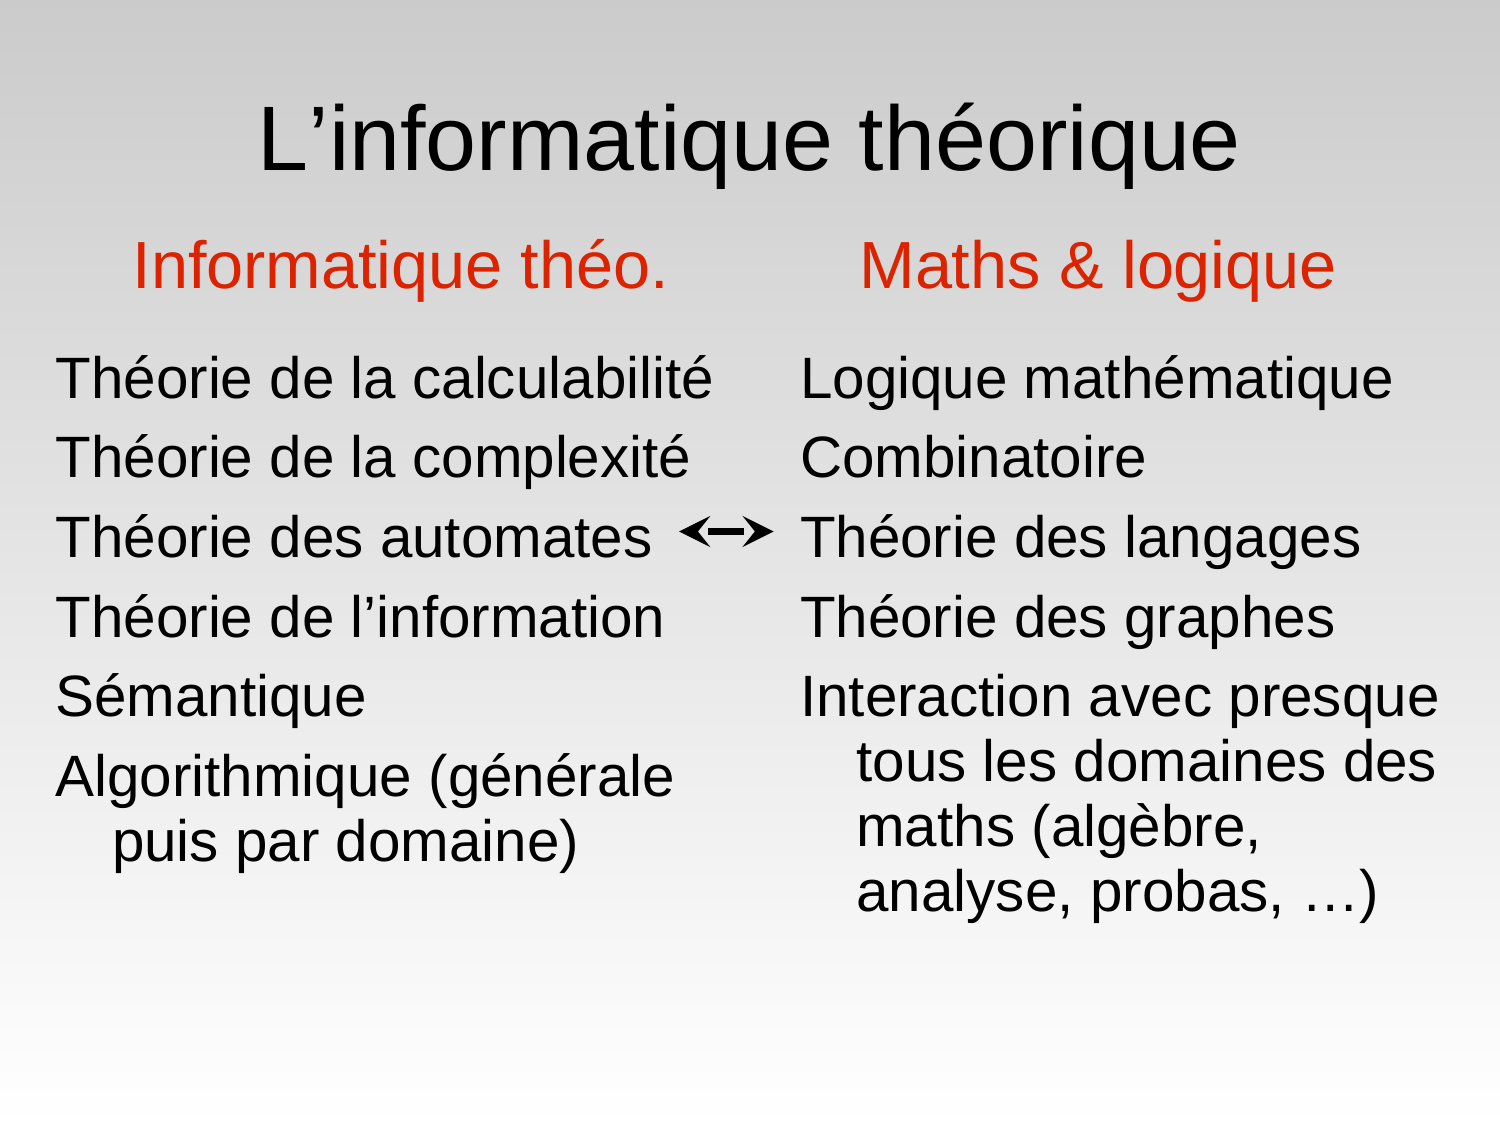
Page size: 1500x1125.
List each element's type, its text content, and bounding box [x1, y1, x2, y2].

text_box Informatique théo. [118, 219, 685, 311]
list Théorie de la calculabilité Théorie de la complexité Théorie des automates Théorie de l’information Sémantique Algorithmique (générale puis par domaine) [41, 337, 738, 1005]
text_box Maths & logique [844, 219, 1353, 311]
list Logique mathématique Combinatoire Théorie des langages Théorie des graphes Interaction avec presque tous les domaines des maths (algèbre, analyse, probas, …) [785, 337, 1459, 1005]
title L’informatique théorique [75, 45, 1426, 233]
